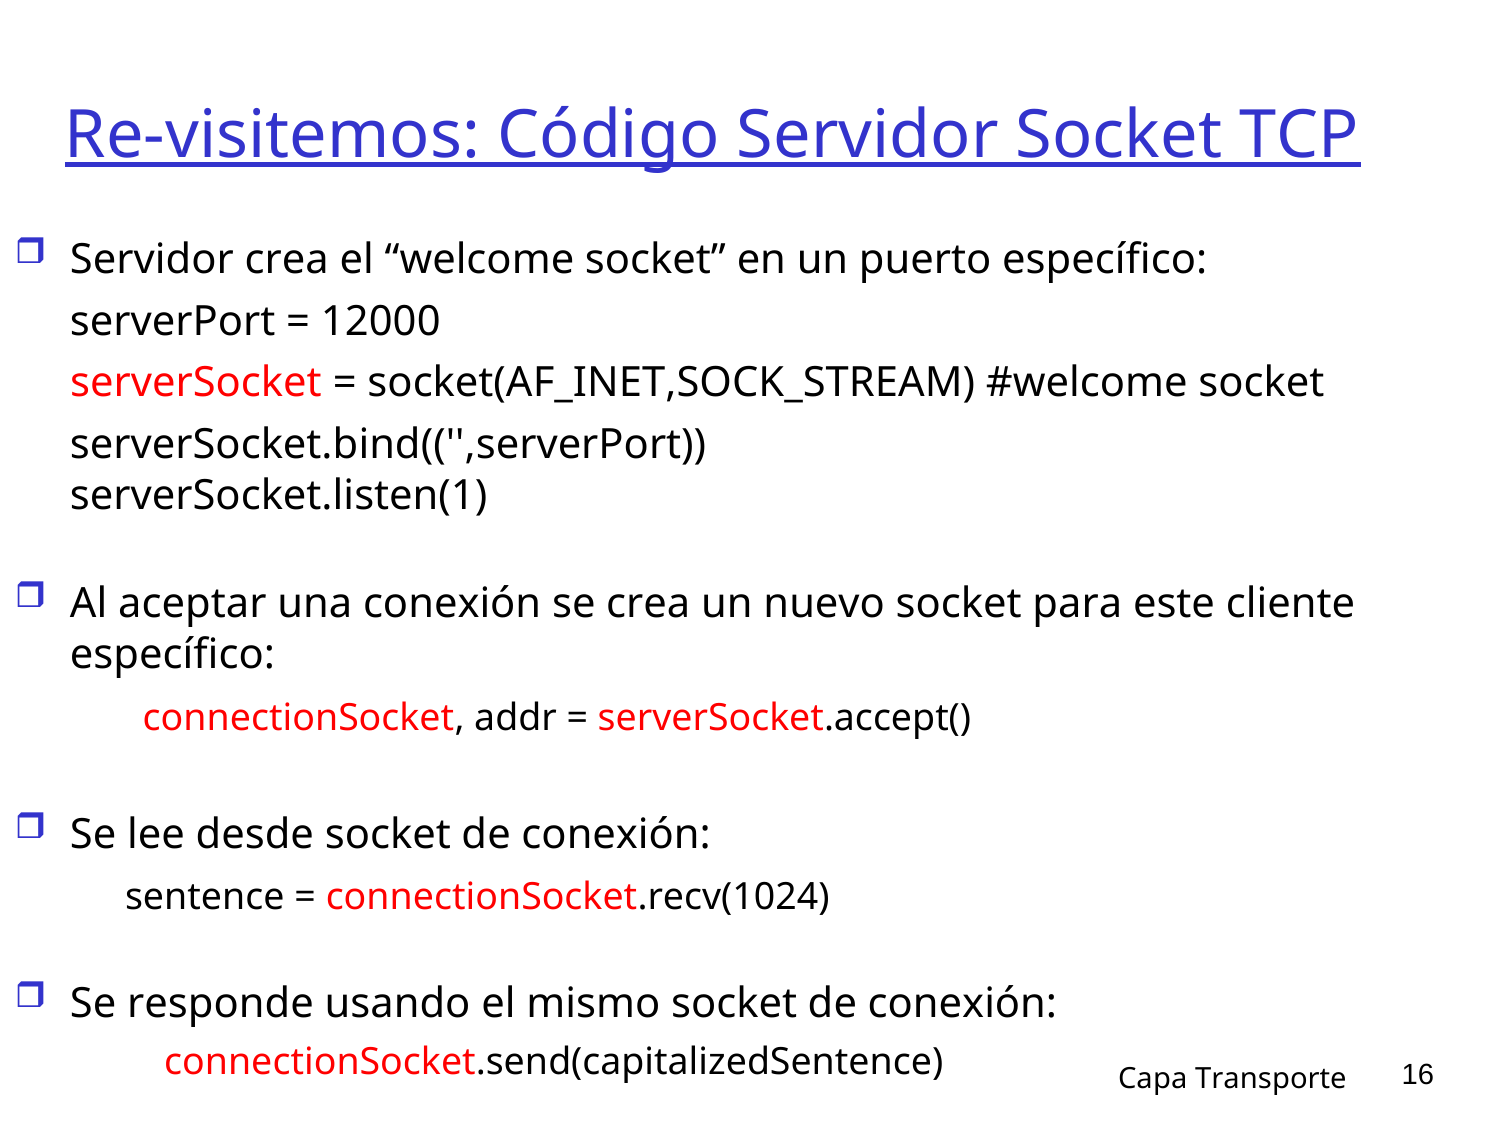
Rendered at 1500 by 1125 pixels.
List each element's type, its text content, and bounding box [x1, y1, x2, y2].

list Servidor crea el “welcome socket” en un puerto específico: serverPort = 12000 serverSocket = socket(AF_INET,SOCK_STREAM) #welcome socket serverSocket.bind(('',serverPort)) serverSocket.listen(1) Al aceptar una conexión se crea un nuevo socket para este cliente específico: connectionSocket, addr = serverSocket.accept() Se lee desde socket de conexión: sentence = connectionSocket.recv(1024) Se responde usando el mismo socket de conexión: connectionSocket.send(capitalizedSentence) [0, 224, 1500, 1051]
title Re-visitemos: Código Servidor Socket TCP [50, 37, 1450, 224]
